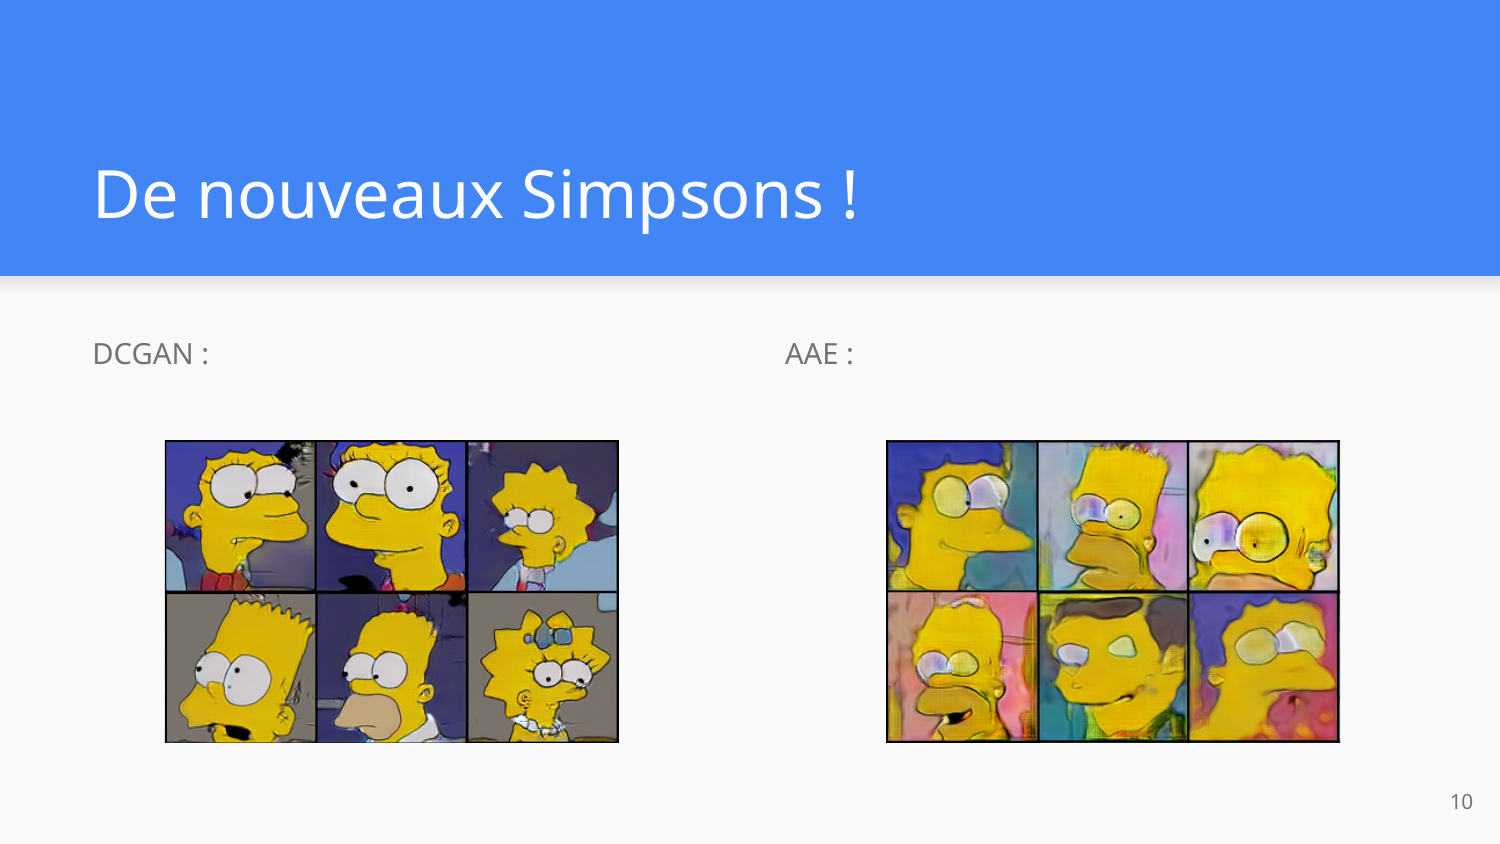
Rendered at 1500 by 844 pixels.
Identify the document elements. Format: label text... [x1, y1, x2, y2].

title De nouveaux Simpsons ! [77, 121, 1427, 248]
slide_number <number> [1398, 770, 1489, 835]
list AAE : [770, 314, 1427, 760]
list DCGAN : [77, 314, 734, 760]
picture [886, 440, 1341, 743]
picture [164, 440, 619, 743]
